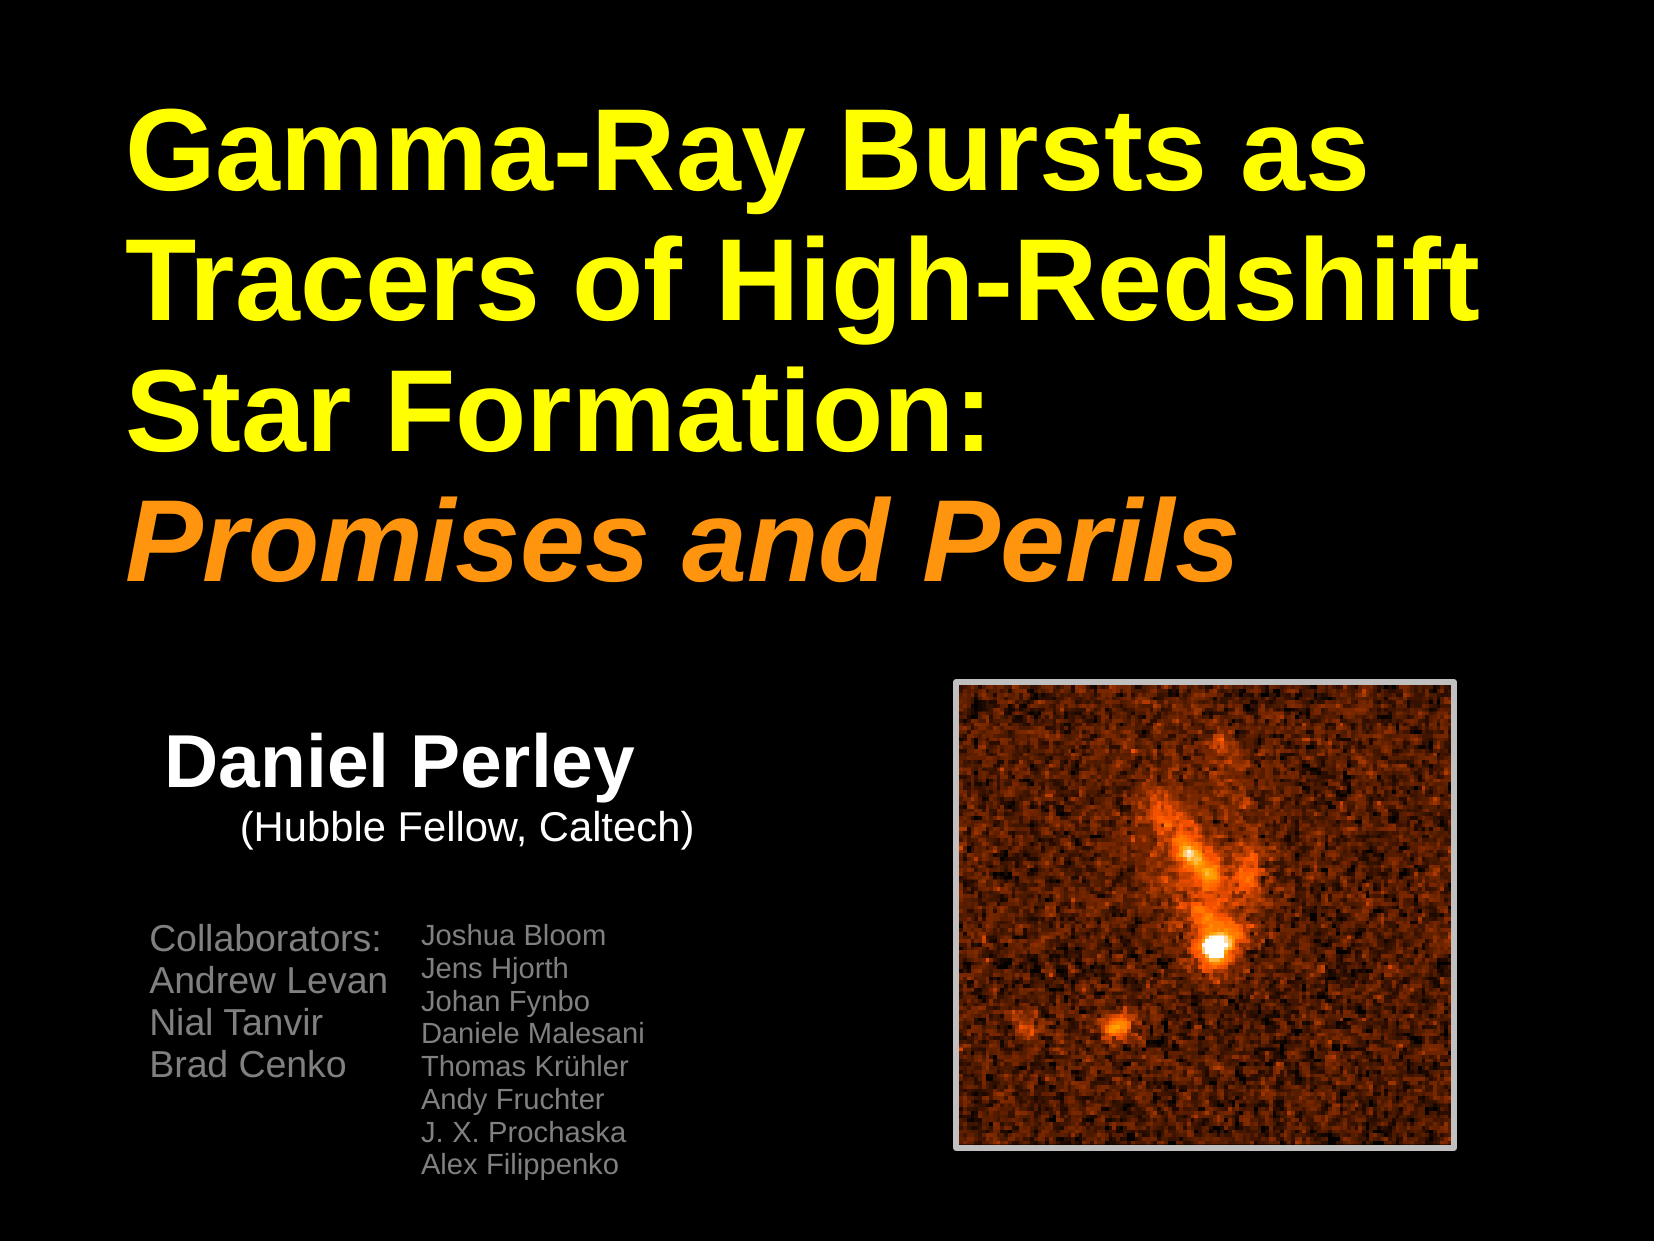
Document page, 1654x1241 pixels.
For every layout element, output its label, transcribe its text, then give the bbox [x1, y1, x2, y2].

text_box Daniel Perley (Hubble Fellow, Caltech) [150, 712, 953, 858]
text_box Gamma-Ray Bursts as Tracers of High-Redshift Star Formation: Promises and Perils [110, 77, 1536, 651]
text_box Joshua Bloom Jens Hjorth Johan Fynbo Daniele Malesani Thomas Krühler Andy Fruchter J. X. Prochaska Alex Filippenko [406, 911, 716, 1219]
text_box [0, 0, 1654, 1241]
text_box Collaborators: Andrew Levan Nial Tanvir Brad Cenko [134, 910, 451, 1136]
picture [959, 685, 1451, 1145]
